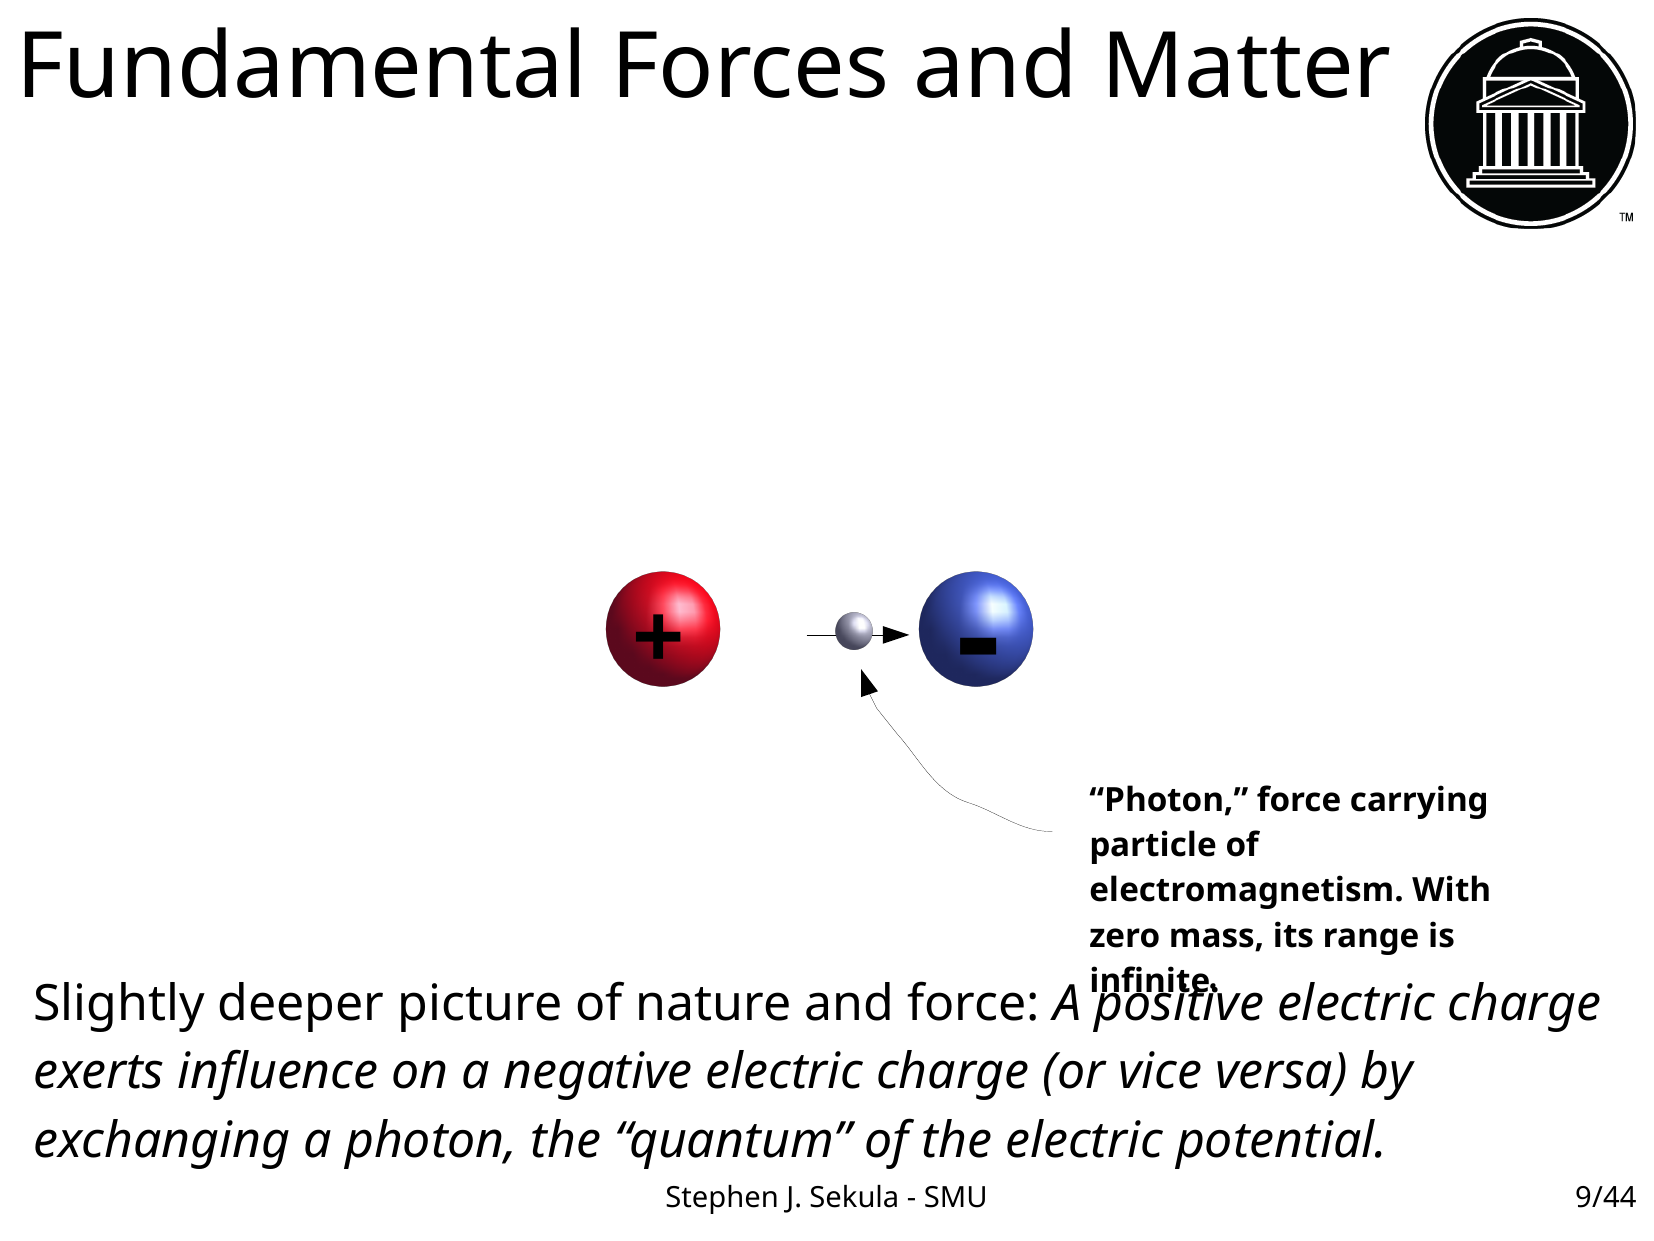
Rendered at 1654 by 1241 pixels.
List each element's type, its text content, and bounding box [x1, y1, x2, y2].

text_box “Photon,” force carrying particle of electromagnetism. With zero mass, its range is infinite. [1074, 768, 1586, 956]
text_box + [610, 564, 709, 698]
text_box - [928, 528, 1028, 721]
picture [1425, 18, 1636, 229]
text_box Slightly deeper picture of nature and force: A positive electric charge exerts influence on a negative electric charge (or vice versa) by exchanging a photon, the “quantum” of the electric potential. [18, 959, 1636, 1169]
title Fundamental Forces and Matter [16, 0, 1415, 257]
